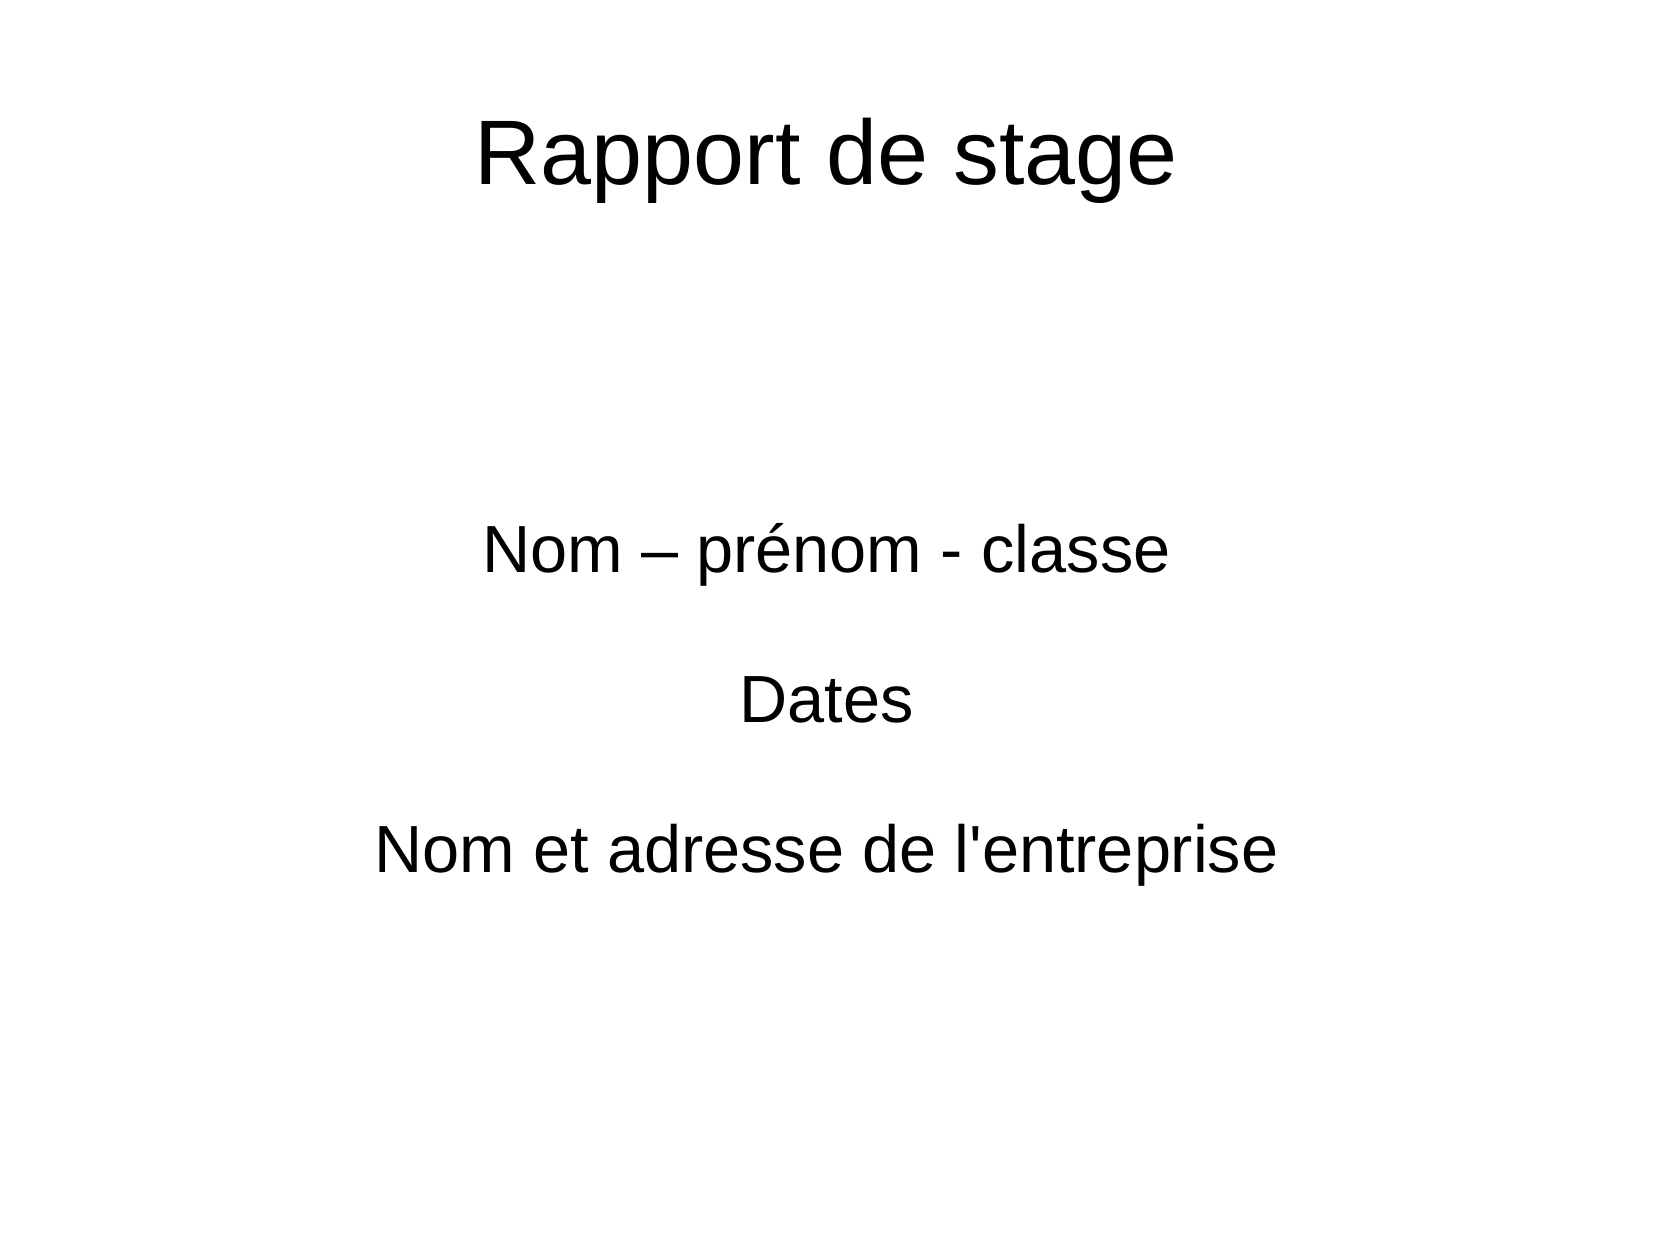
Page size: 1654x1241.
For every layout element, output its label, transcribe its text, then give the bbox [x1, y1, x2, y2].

subtitle Nom – prénom - classe Dates Nom et adresse de l'entreprise [82, 290, 1571, 1109]
title Rapport de stage [82, 49, 1571, 257]
